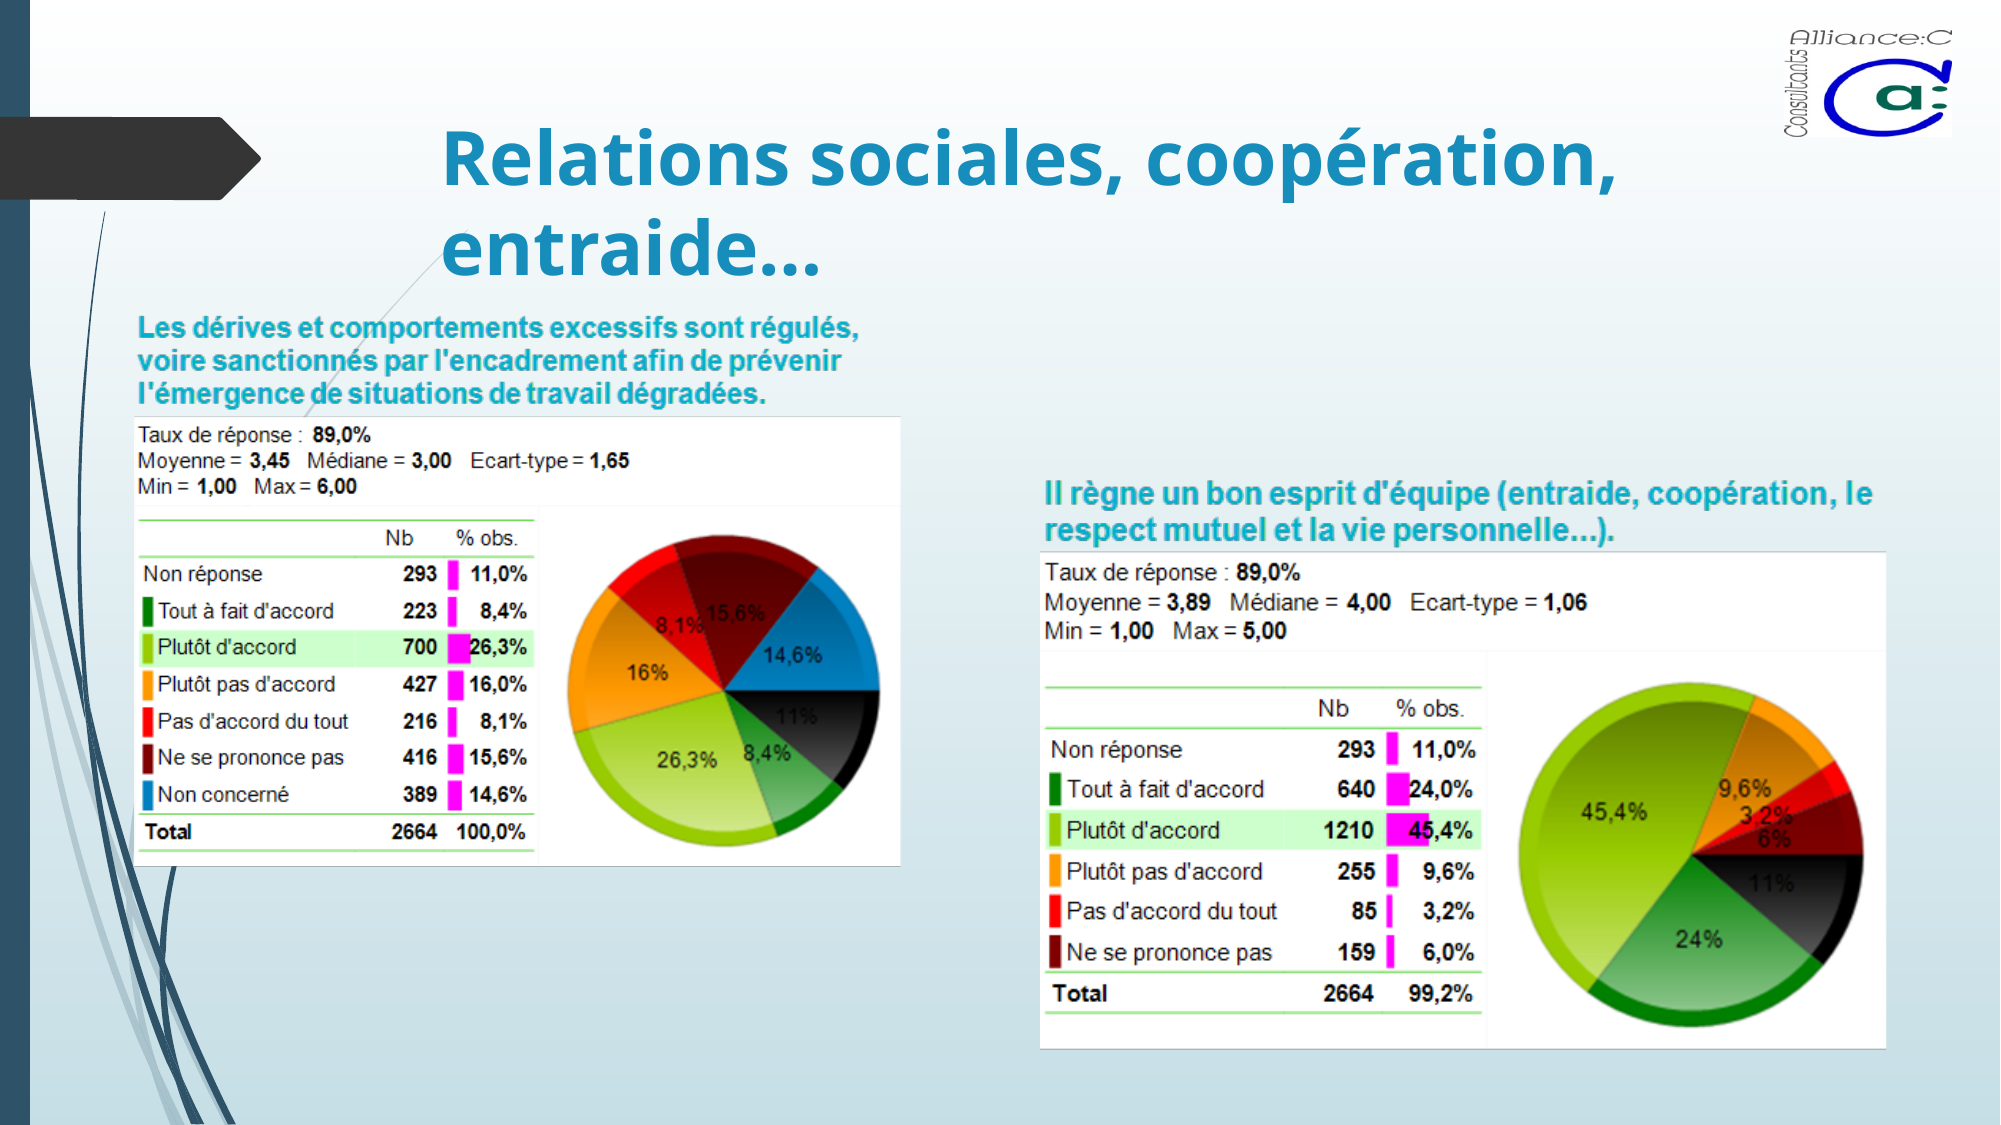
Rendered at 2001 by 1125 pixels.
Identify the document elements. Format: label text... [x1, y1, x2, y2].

picture [1784, 30, 1952, 137]
title Relations sociales, coopération, entraide… [425, 102, 1888, 313]
picture [134, 312, 902, 868]
picture [1040, 473, 1888, 1051]
